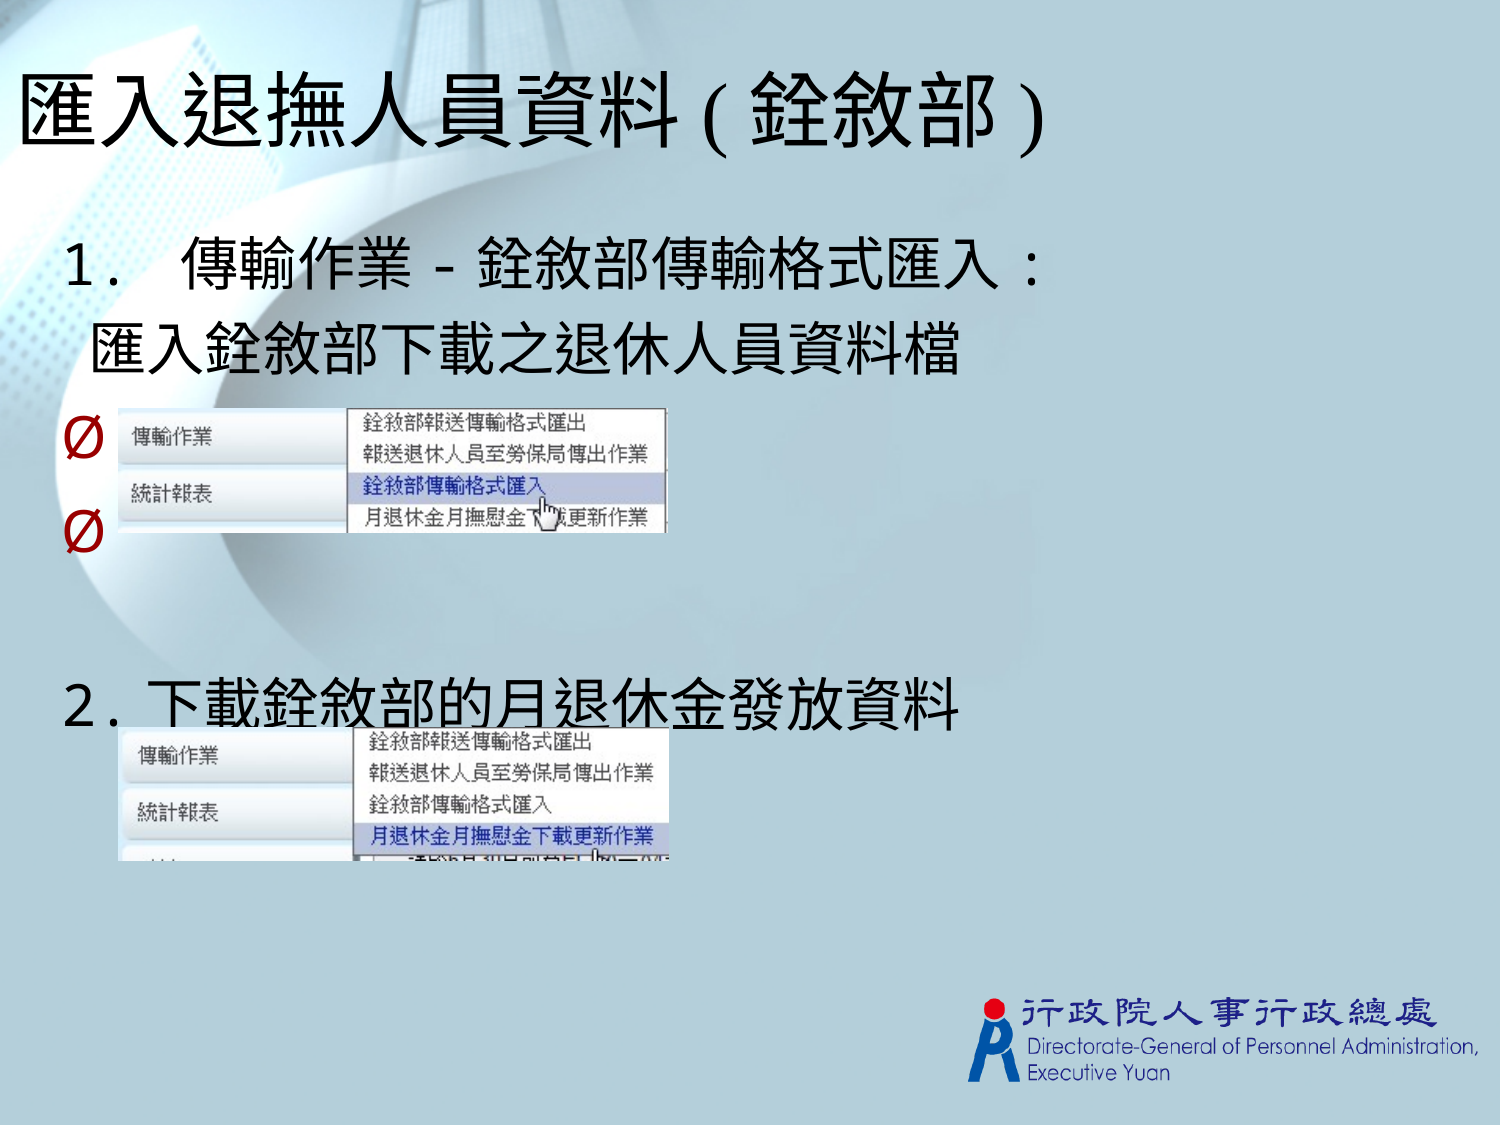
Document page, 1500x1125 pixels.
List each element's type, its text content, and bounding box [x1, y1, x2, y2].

title 匯入退撫人員資料(銓敘部) [0, 42, 1117, 173]
list 1. 傳輸作業-銓敘部傳輸格式匯入: 匯入銓敘部下載之退休人員資料檔 2.下載銓敘部的月退休金發放資料 [46, 220, 1322, 846]
picture [118, 727, 669, 861]
picture [118, 408, 668, 533]
